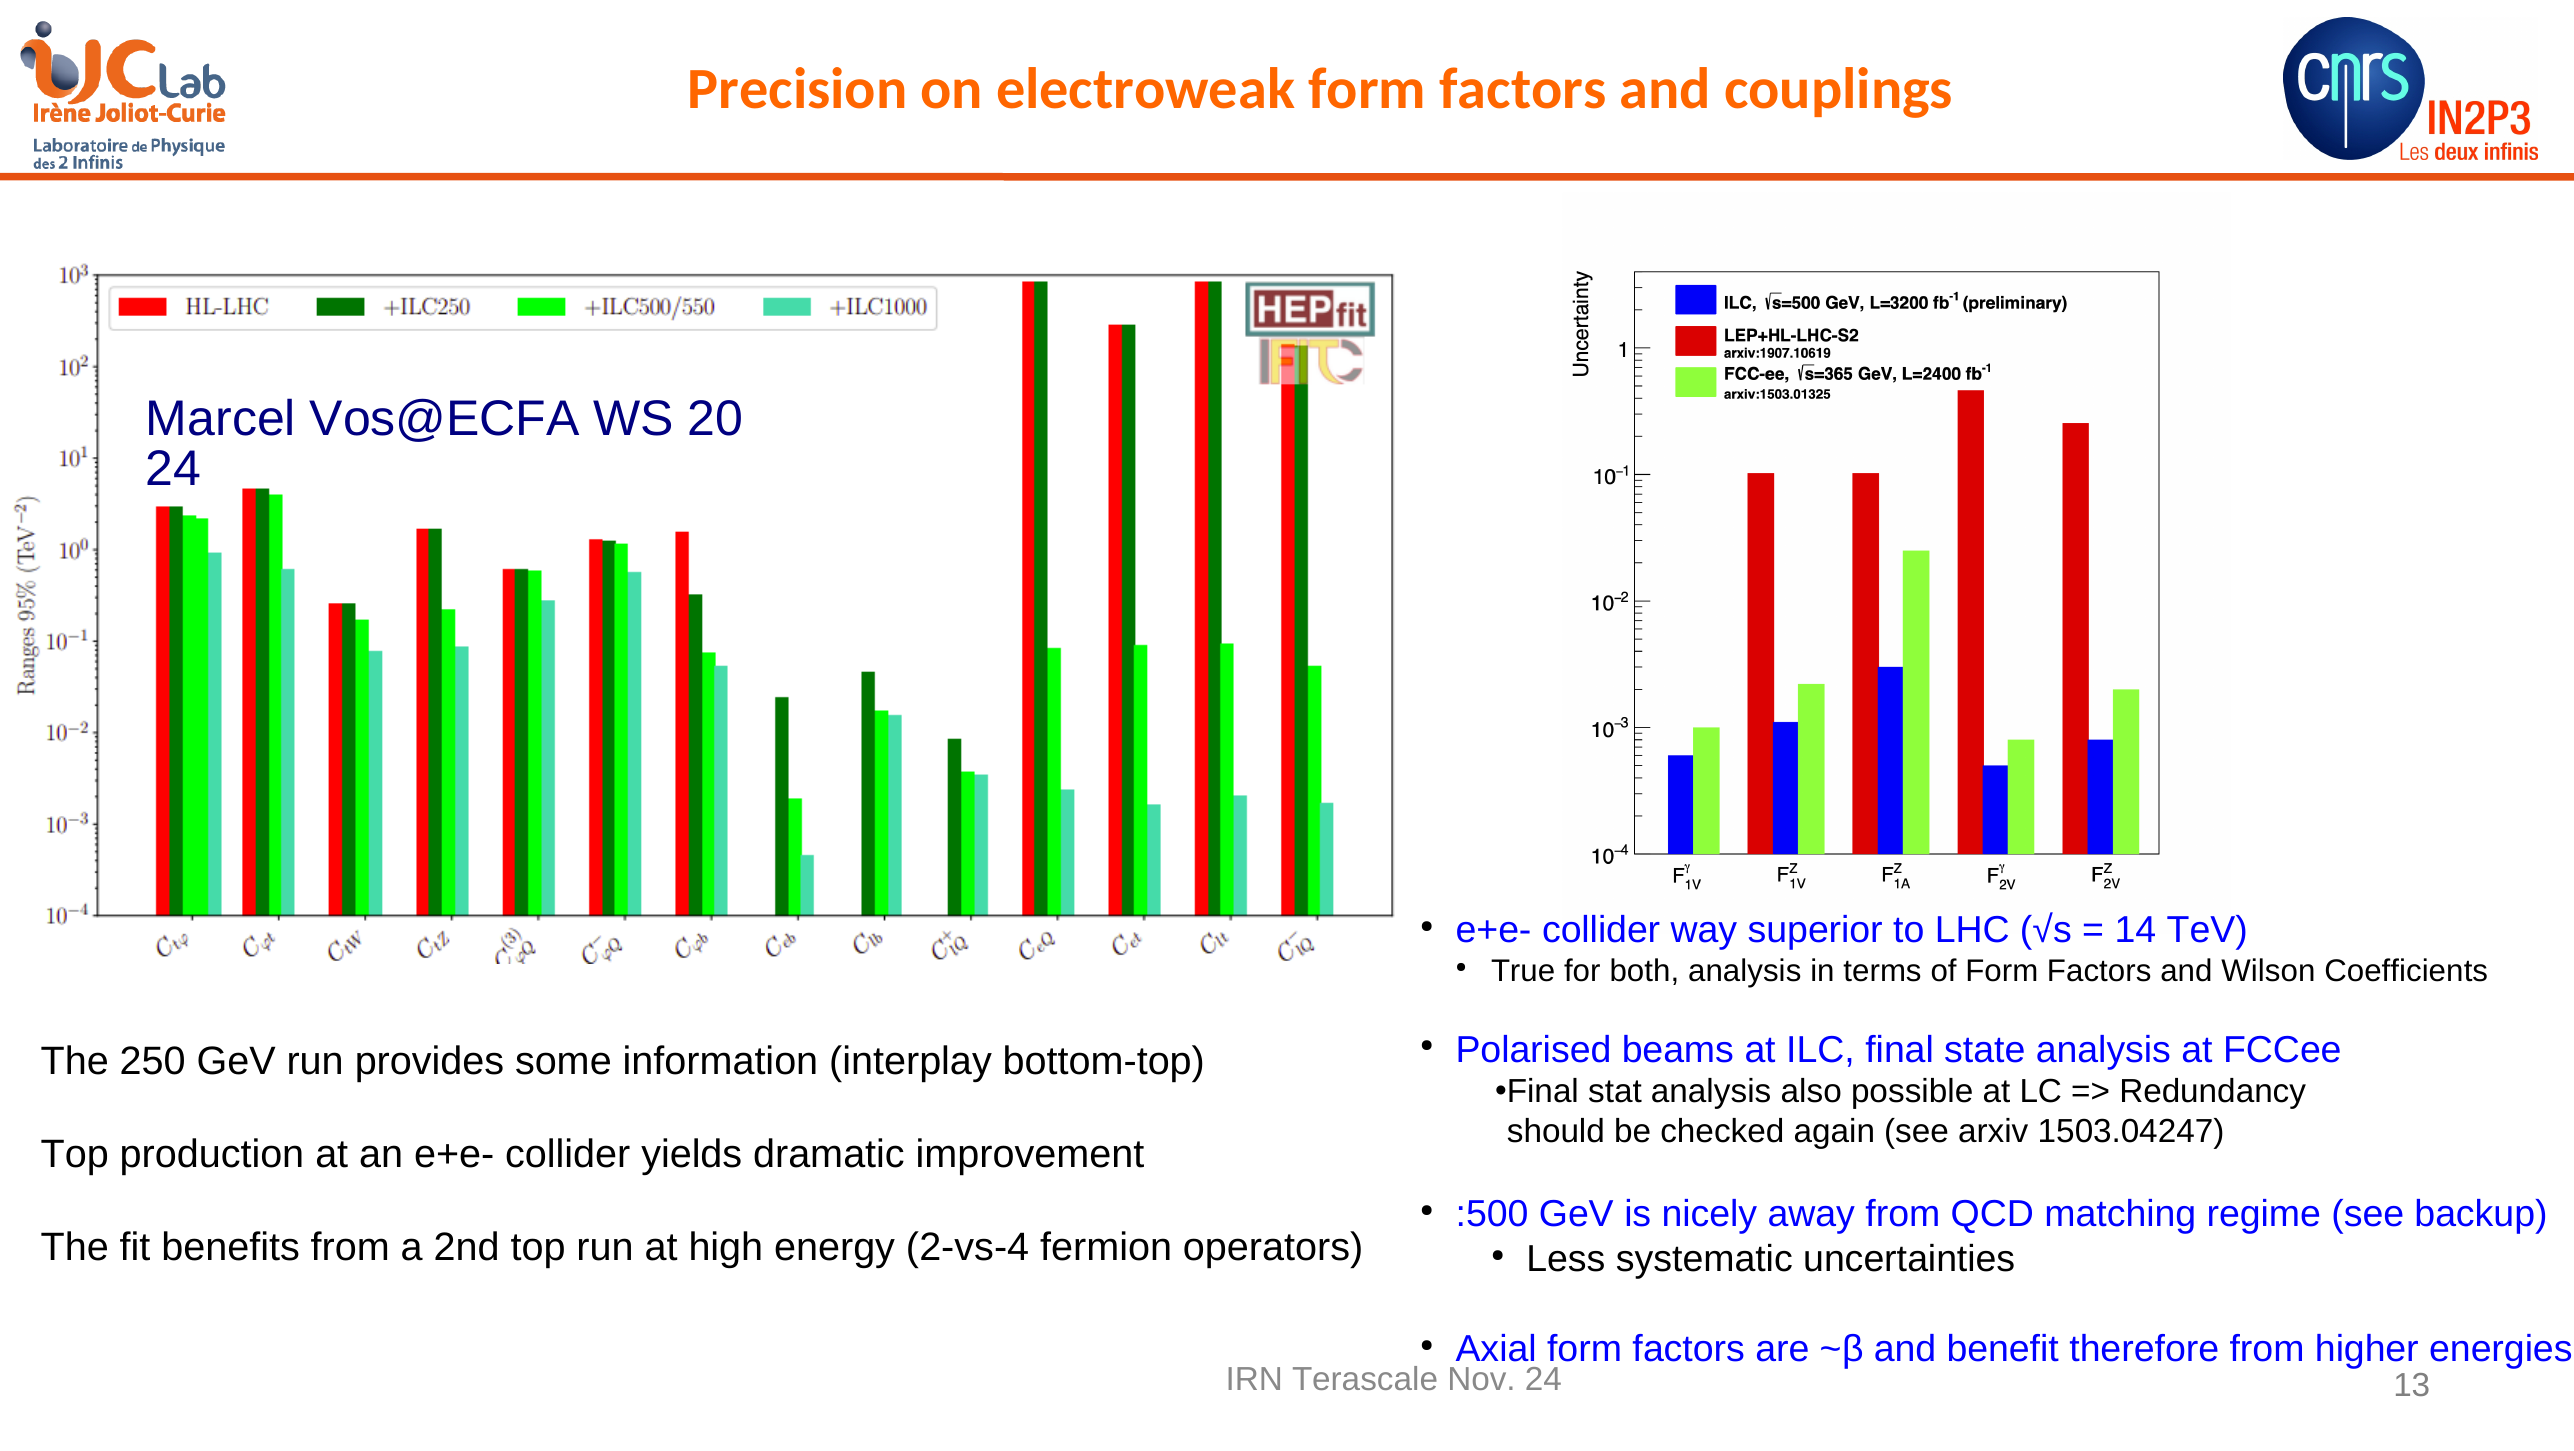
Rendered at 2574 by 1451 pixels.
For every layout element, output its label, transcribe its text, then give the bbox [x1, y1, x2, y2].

picture [1562, 192, 2231, 897]
text_box e+e- collider way superior to LHC (√s = 14 TeV) True for both, analysis in terms of Form Factors and Wilson Coefficients Polarised beams at ILC, final state analysis at FCCee Final stat analysis also possible at LC => Redundancy should be checked again (see arxiv 1503.04247) :500 GeV is nicely away from QCD matching regime (see backup) Less systematic uncertainties Axial form factors are ~β and benefit therefore from higher energies [1405, 897, 2574, 1451]
picture [2415, 17, 2538, 160]
picture [4, 6, 241, 184]
text_box Marcel Vos@ECFA WS 2024 [130, 378, 781, 454]
text_box The 250 GeV run provides some information (interplay bottom-top) Top production at an e+e- collider yields dramatic improvement The fit benefits from a 2nd top run at high energy (2-vs-4 fermion operators) [25, 1027, 1575, 1284]
title Precision on electroweak form factors and couplings [226, 9, 2415, 162]
picture [0, 243, 1399, 964]
